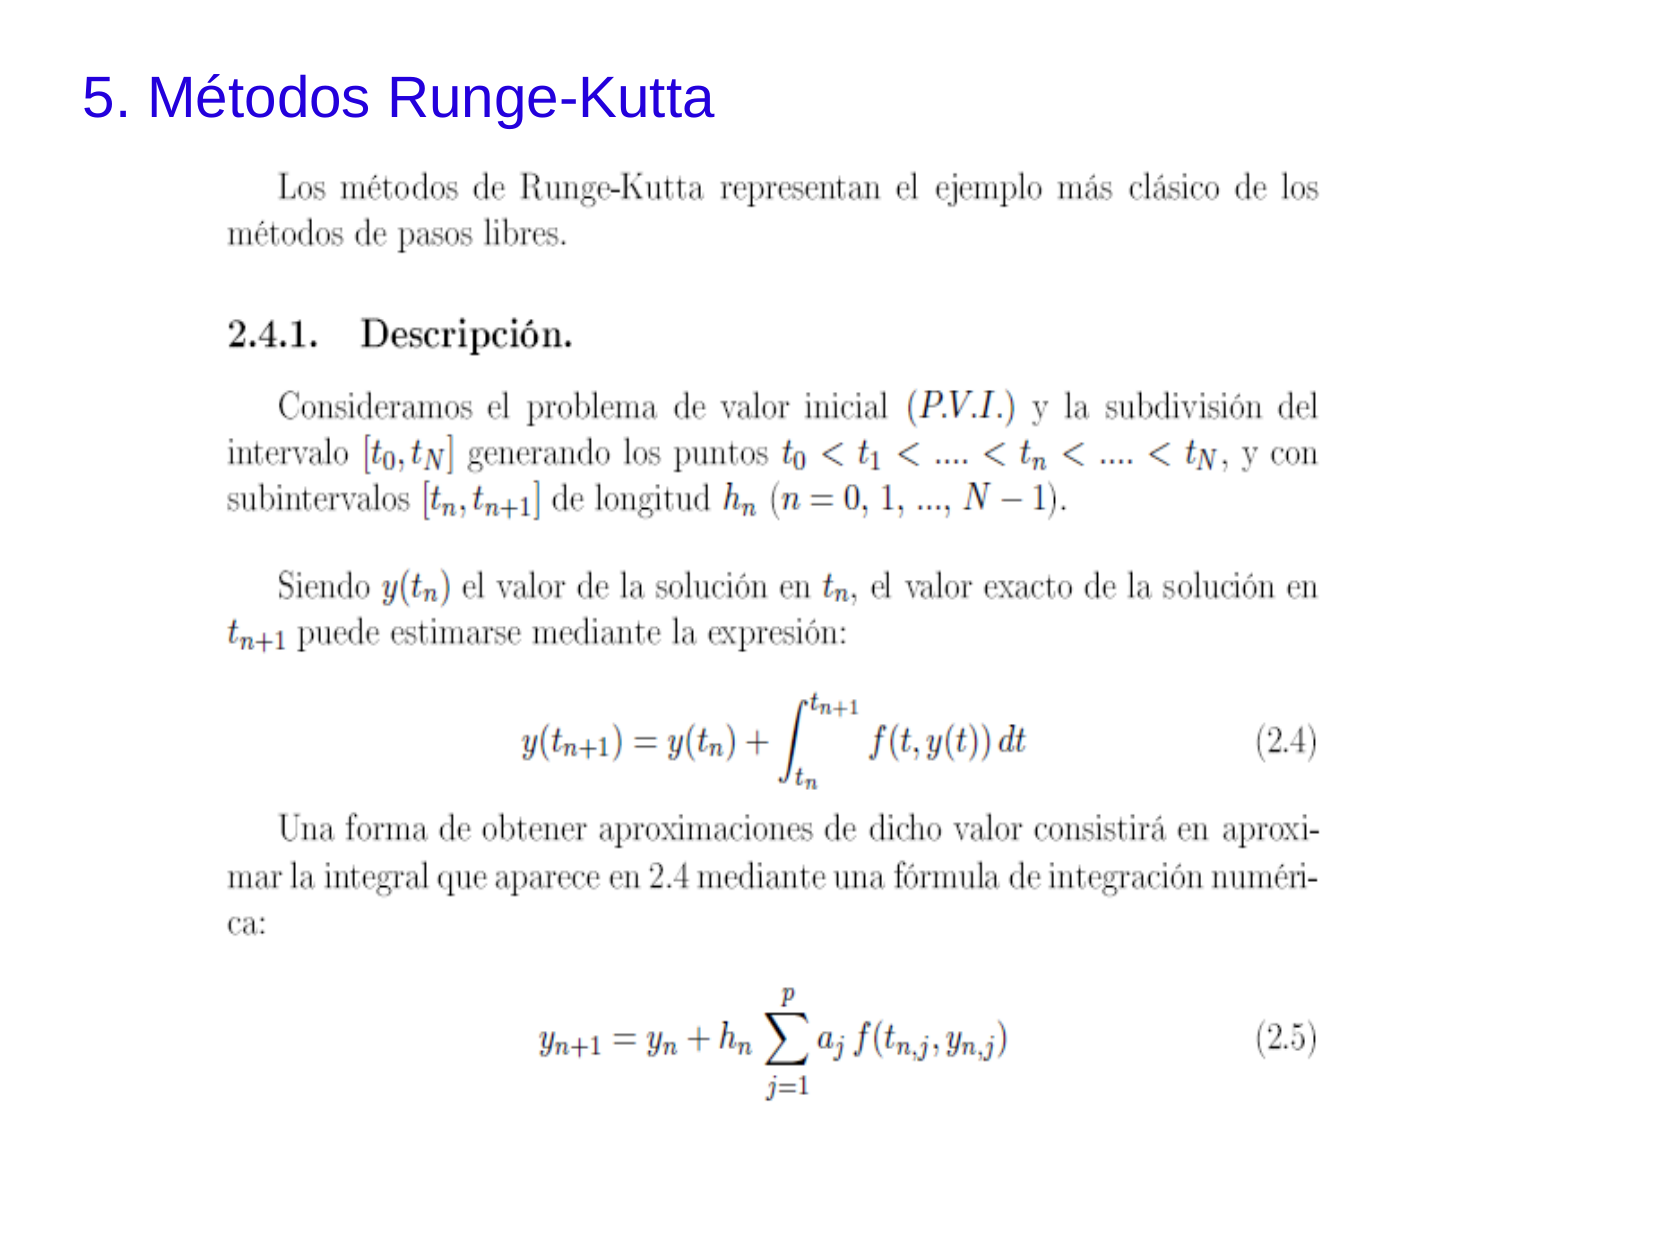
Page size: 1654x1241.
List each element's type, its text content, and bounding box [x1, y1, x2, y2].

list 5. Métodos Runge-Kutta [82, 59, 1571, 130]
picture [165, 153, 1382, 1123]
